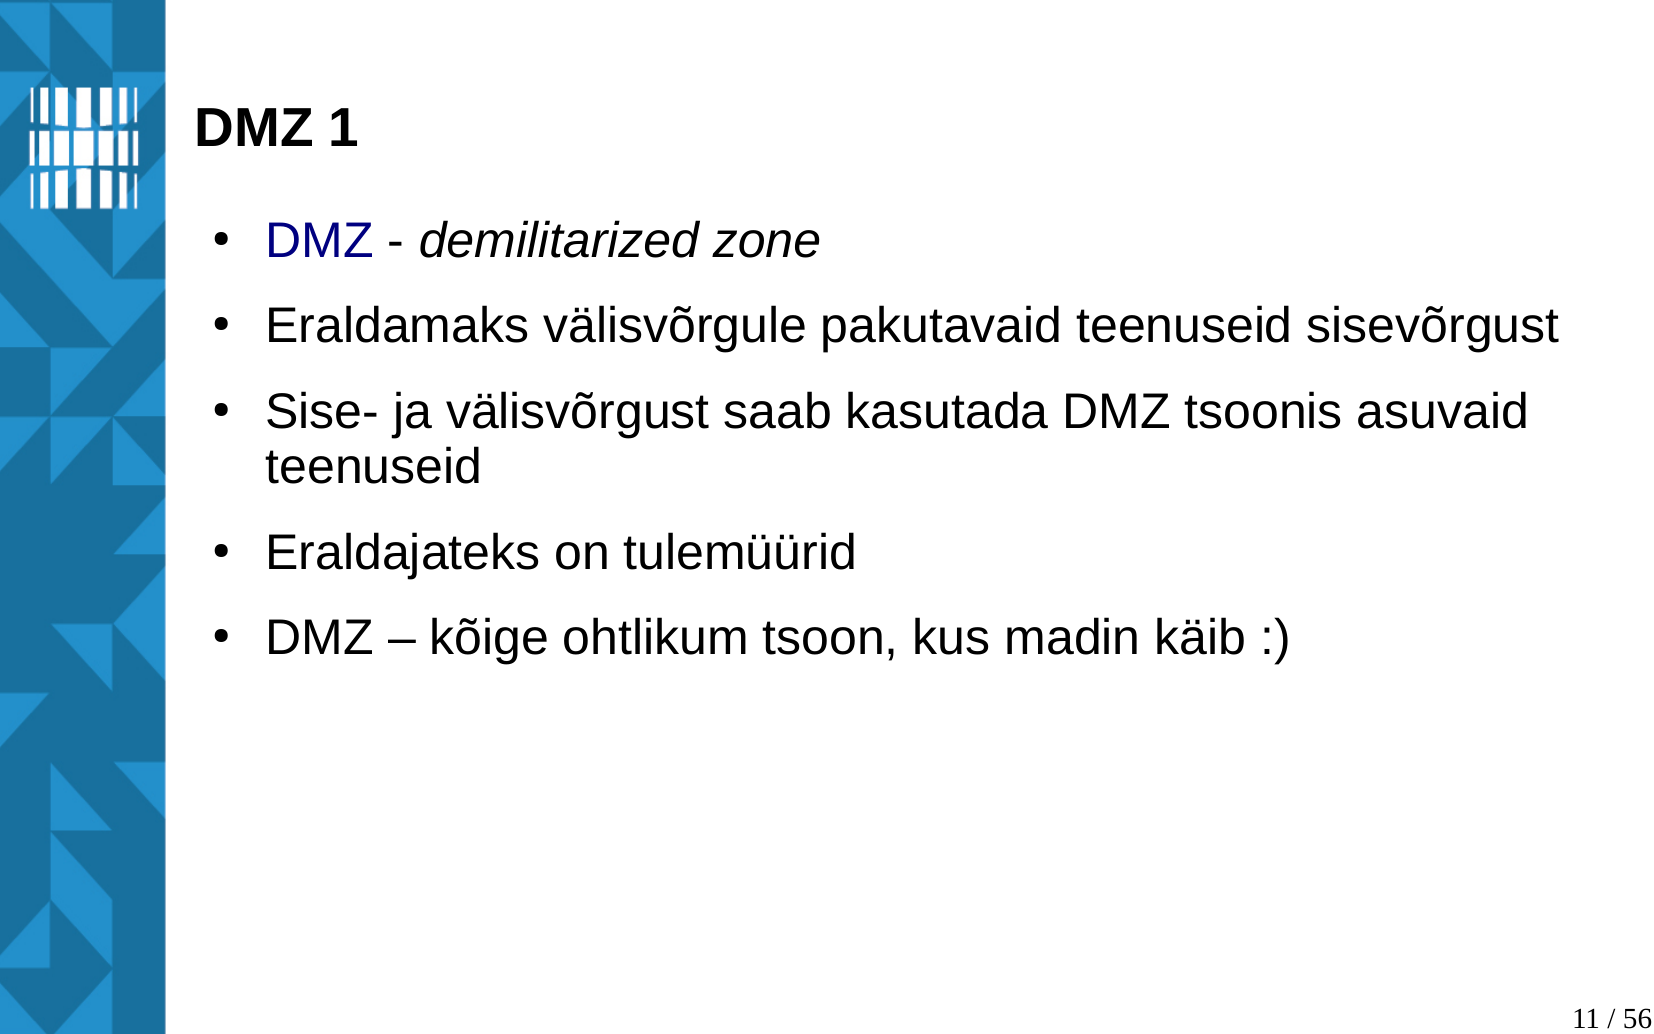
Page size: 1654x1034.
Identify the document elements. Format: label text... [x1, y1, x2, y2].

list DMZ - demilitarized zone Eraldamaks välisvõrgule pakutavaid teenuseid sisevõrgust Sise- ja välisvõrgust saab kasutada DMZ tsoonis asuvaid teenuseid Eraldajateks on tulemüürid DMZ – kõige ohtlikum tsoon, kus madin käib :) [194, 212, 1595, 821]
title DMZ 1 [194, 41, 1595, 212]
